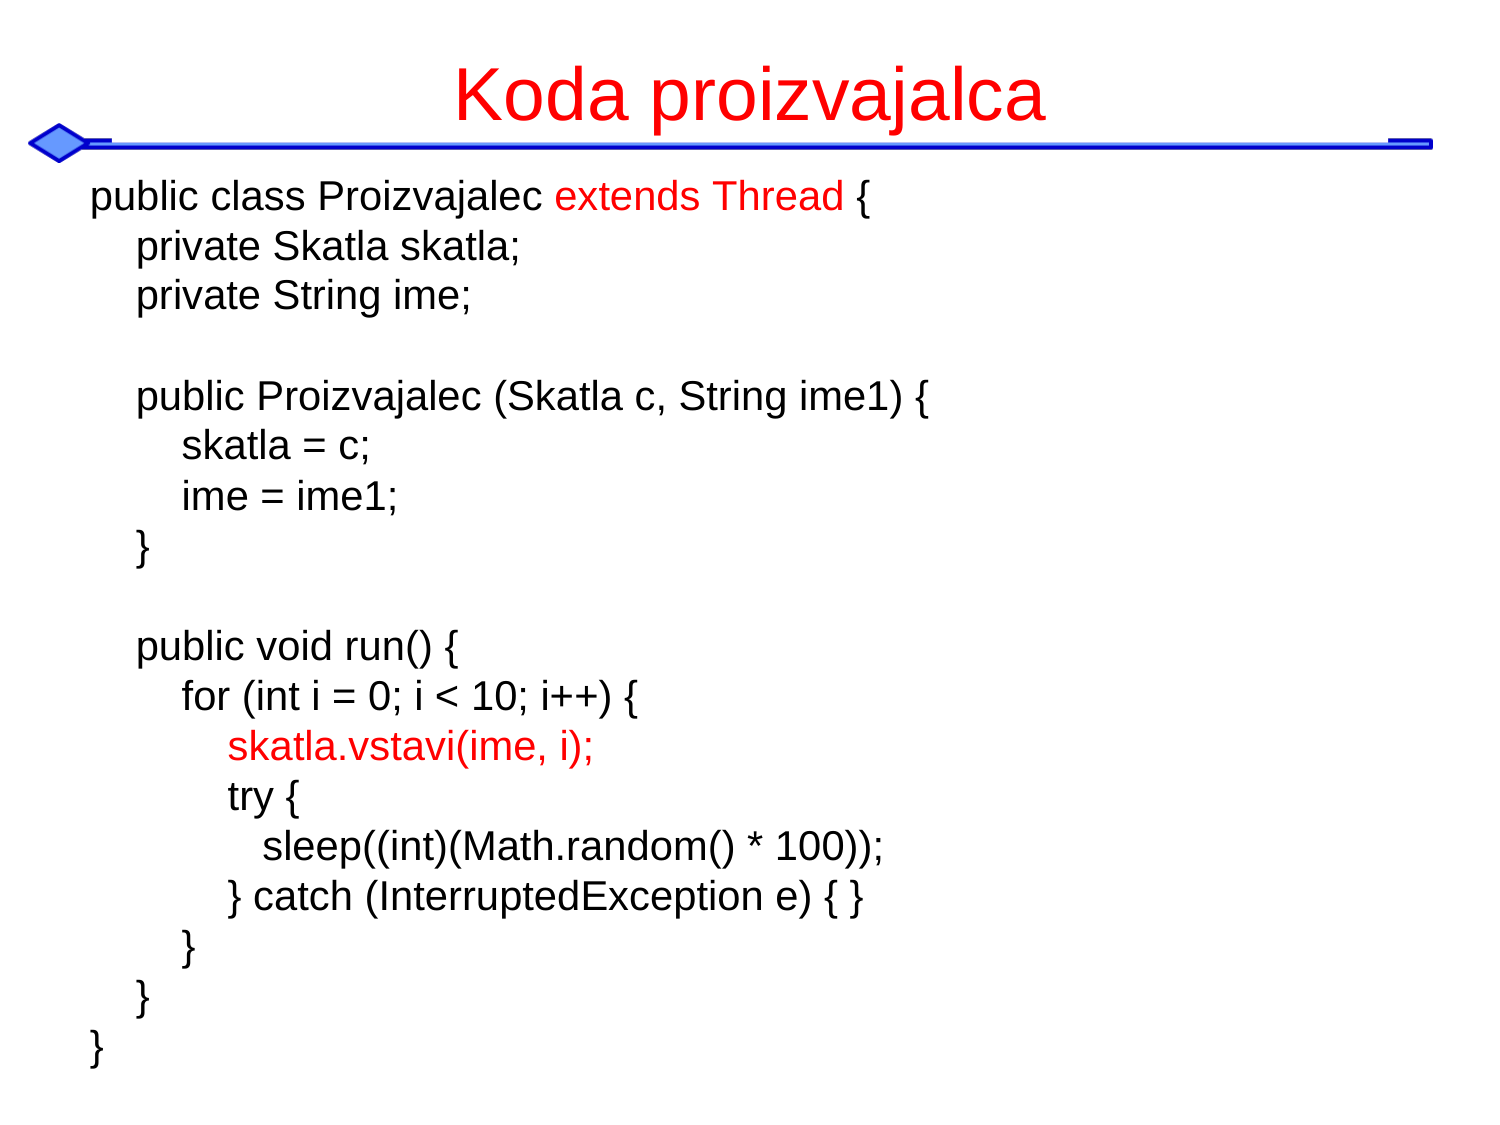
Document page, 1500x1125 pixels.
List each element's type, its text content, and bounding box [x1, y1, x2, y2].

text_box public class Proizvajalec extends Thread { private Skatla skatla; private String ime; public Proizvajalec (Skatla c, String ime1) { skatla = c; ime = ime1; } public void run() { for (int i = 0; i < 10; i++) { skatla.vstavi(ime, i); try { sleep((int)(Math.random() * 100)); } catch (InterruptedException e) { } } } } [74, 160, 1383, 1077]
picture [28, 123, 1433, 163]
title Koda proizvajalca [111, 37, 1389, 143]
